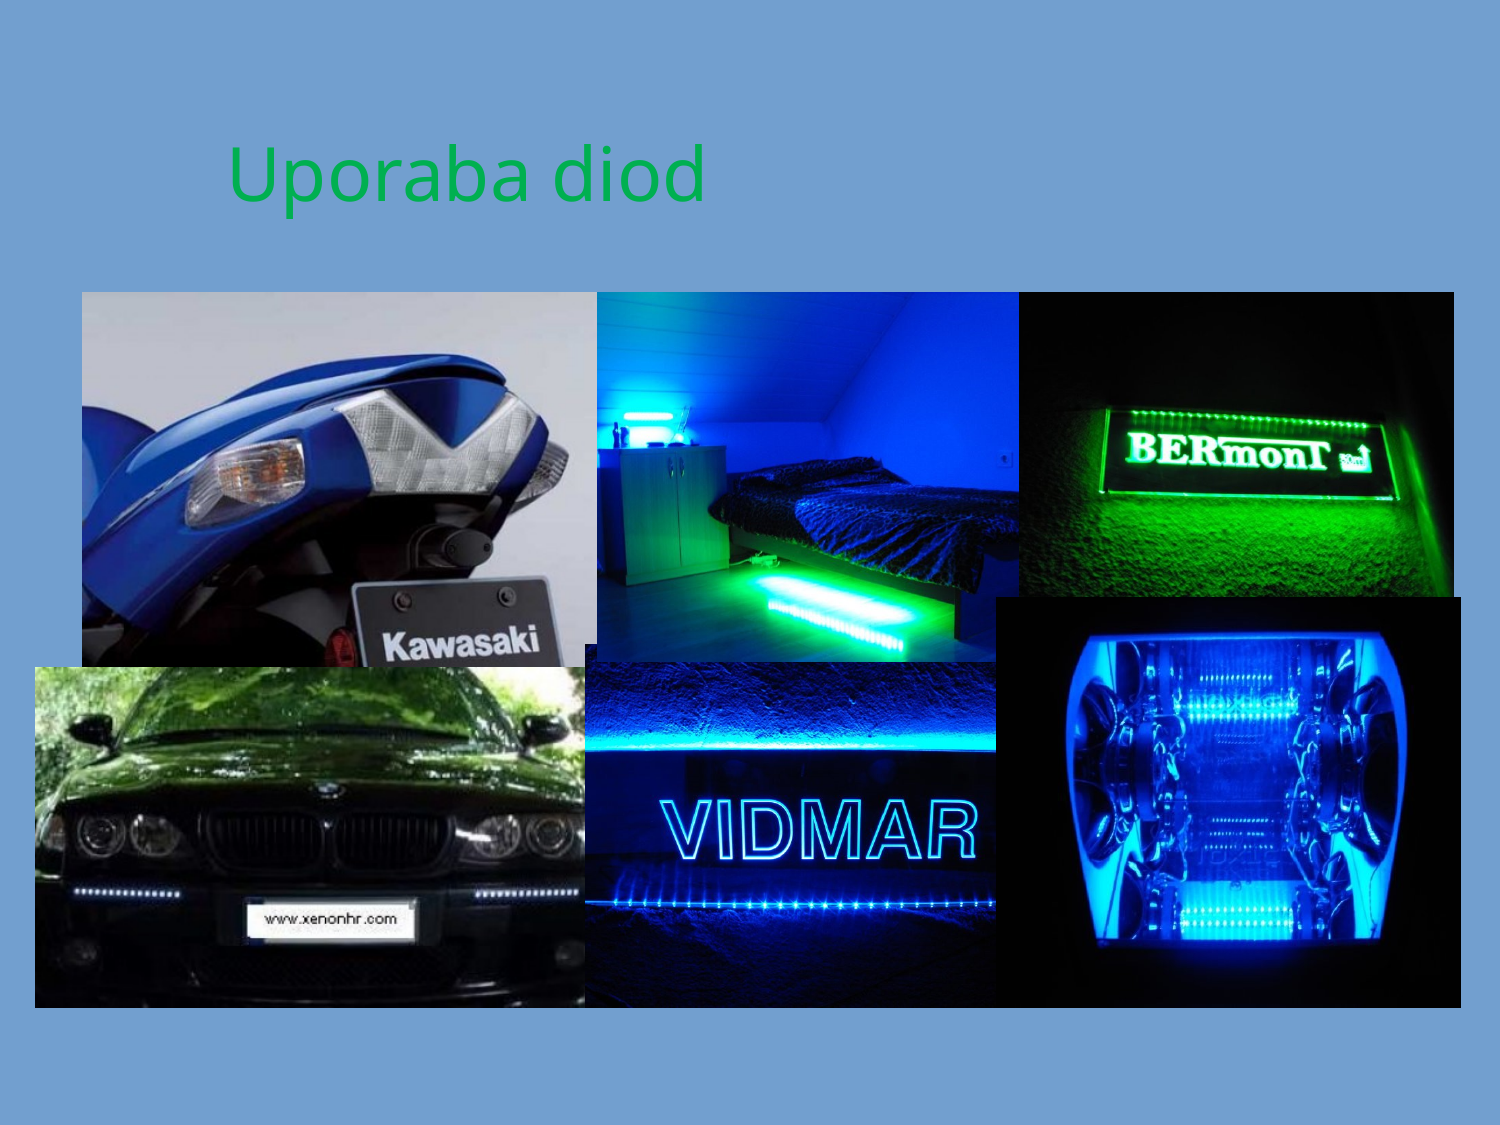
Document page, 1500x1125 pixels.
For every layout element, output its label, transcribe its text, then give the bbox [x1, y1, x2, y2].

picture [35, 292, 1461, 1008]
title Uporaba diod [210, 105, 1289, 237]
picture [637, 292, 665, 299]
